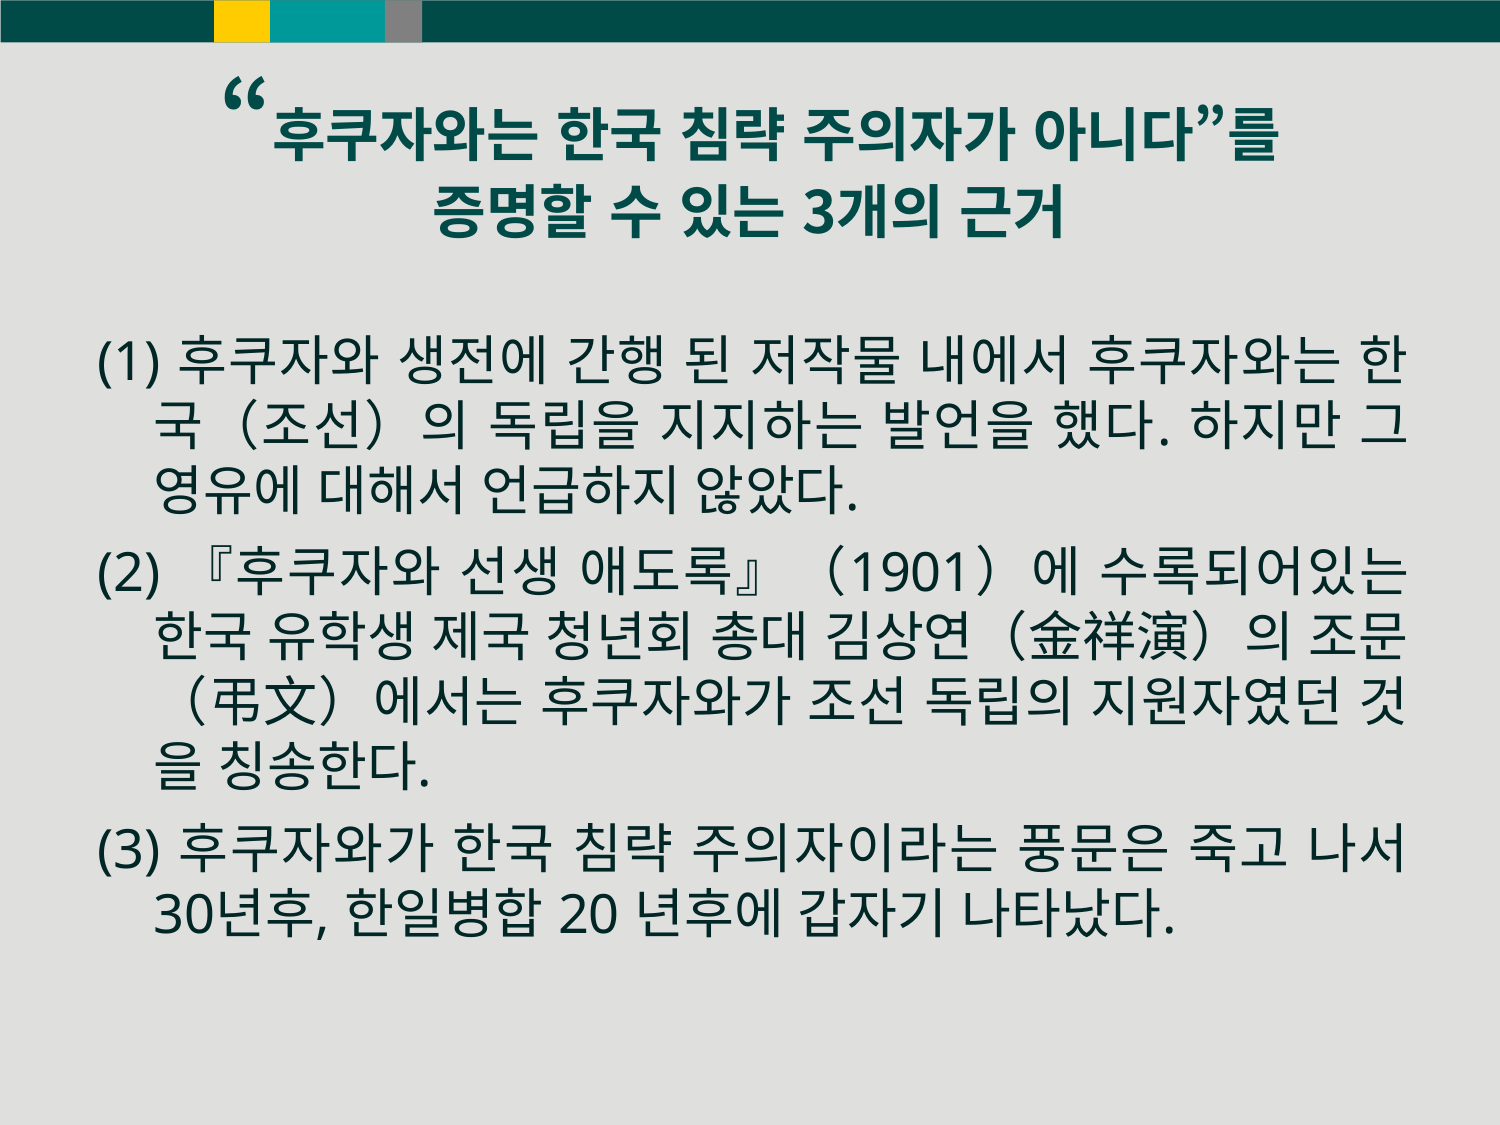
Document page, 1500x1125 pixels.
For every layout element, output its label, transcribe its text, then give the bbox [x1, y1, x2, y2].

list (1) 후쿠자와 생전에 간행 된 저작물 내에서 후쿠자와는 한국（조선）의 독립을 지지하는 발언을 했다. 하지만 그 영유에 대해서 언급하지 않았다. (2) 『후쿠자와 선생 애도록』（1901）에 수록되어있는 한국 유학생 제국 청년회 총대 김상연（金祥演）의 조문（弔文）에서는 후쿠자와가 조선 독립의 지원자였던 것을 칭송한다. (3) 후쿠자와가 한국 침략 주의자이라는 풍문은 죽고 나서 30년후, 한일병합 20 년후에 갑자기 나타났다. [82, 318, 1425, 1063]
title “후쿠자와는 한국 침략 주의자가 아니다”를 증명할 수 있는 3개의 근거 [75, 57, 1425, 253]
